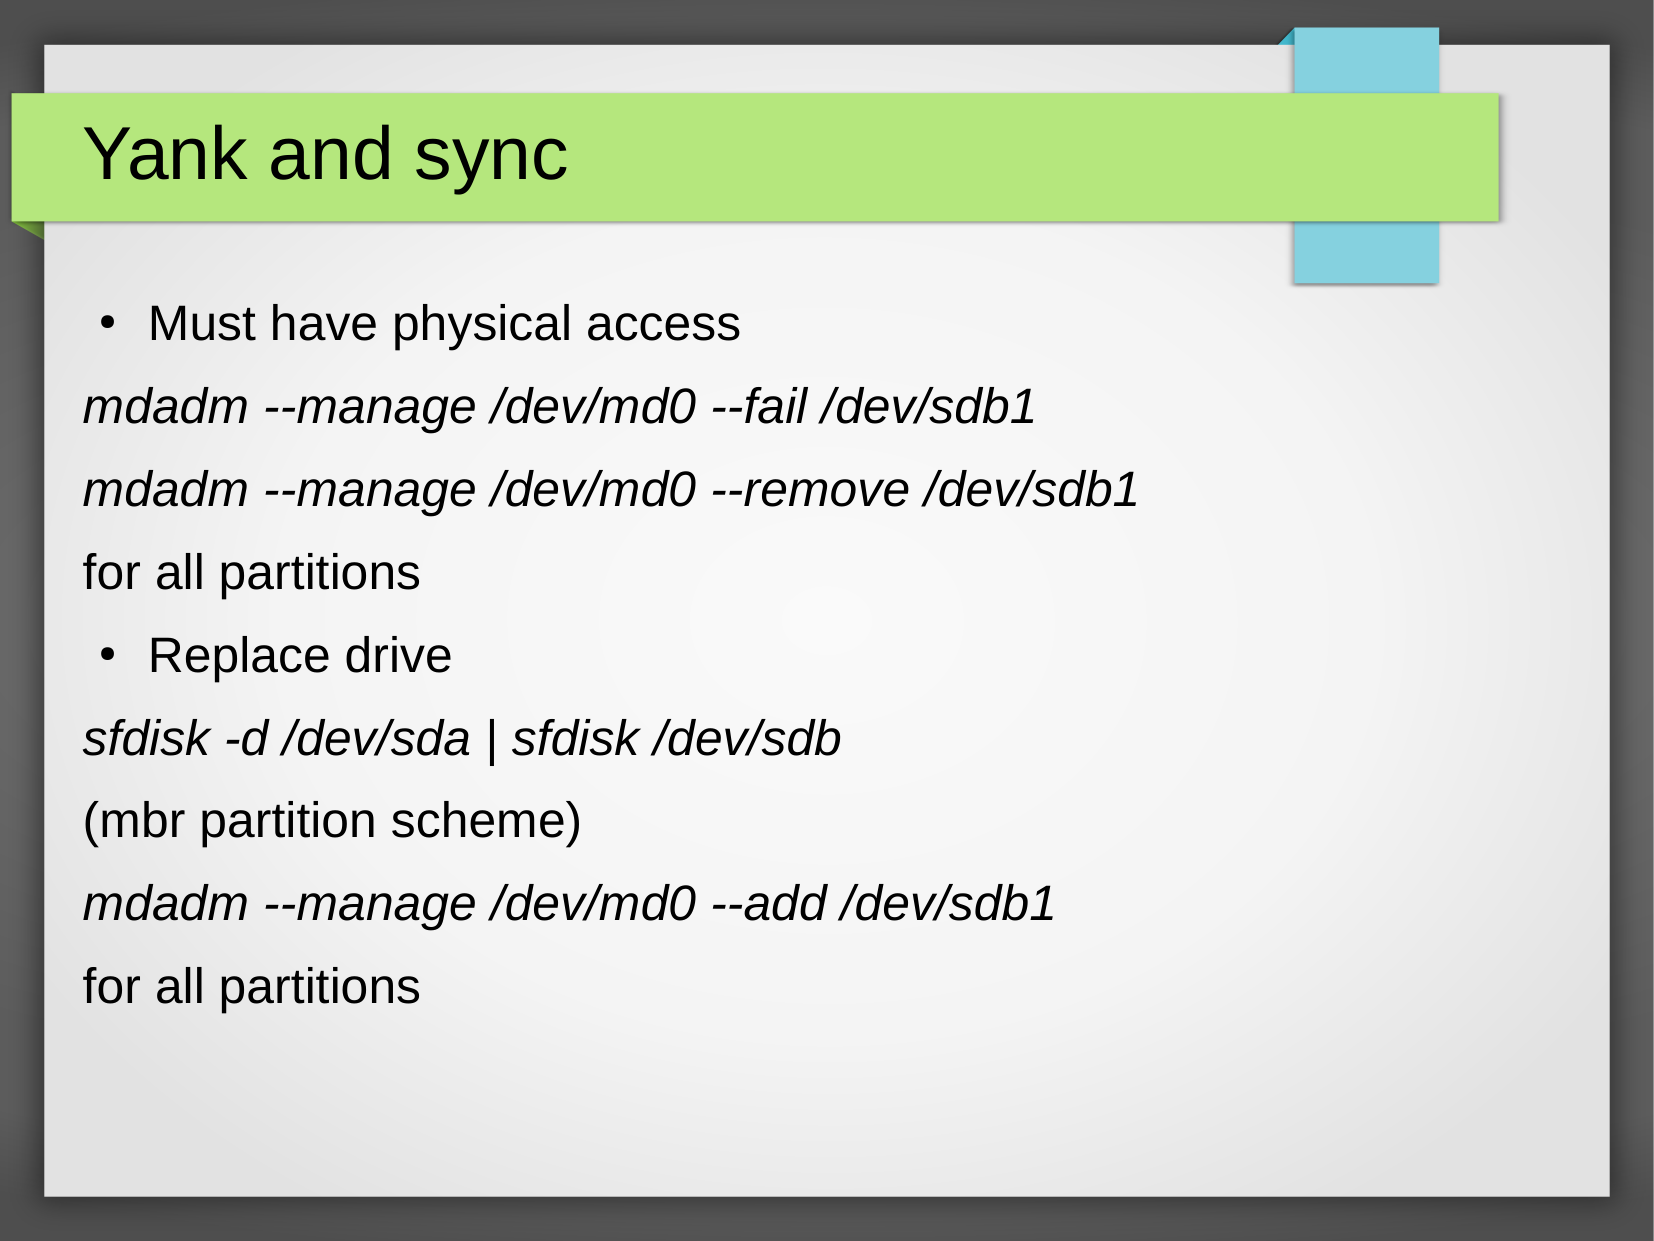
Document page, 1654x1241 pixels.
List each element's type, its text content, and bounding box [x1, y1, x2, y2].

picture [0, 0, 1654, 1241]
list Must have physical access mdadm --manage /dev/md0 --fail /dev/sdb1 mdadm --manage /dev/md0 --remove /dev/sdb1 for all partitions Replace drive sfdisk -d /dev/sda | sfdisk /dev/sdb (mbr partition scheme) mdadm --manage /dev/md0 --add /dev/sdb1 for all partitions [82, 295, 1571, 1015]
title Yank and sync [82, 94, 1264, 213]
